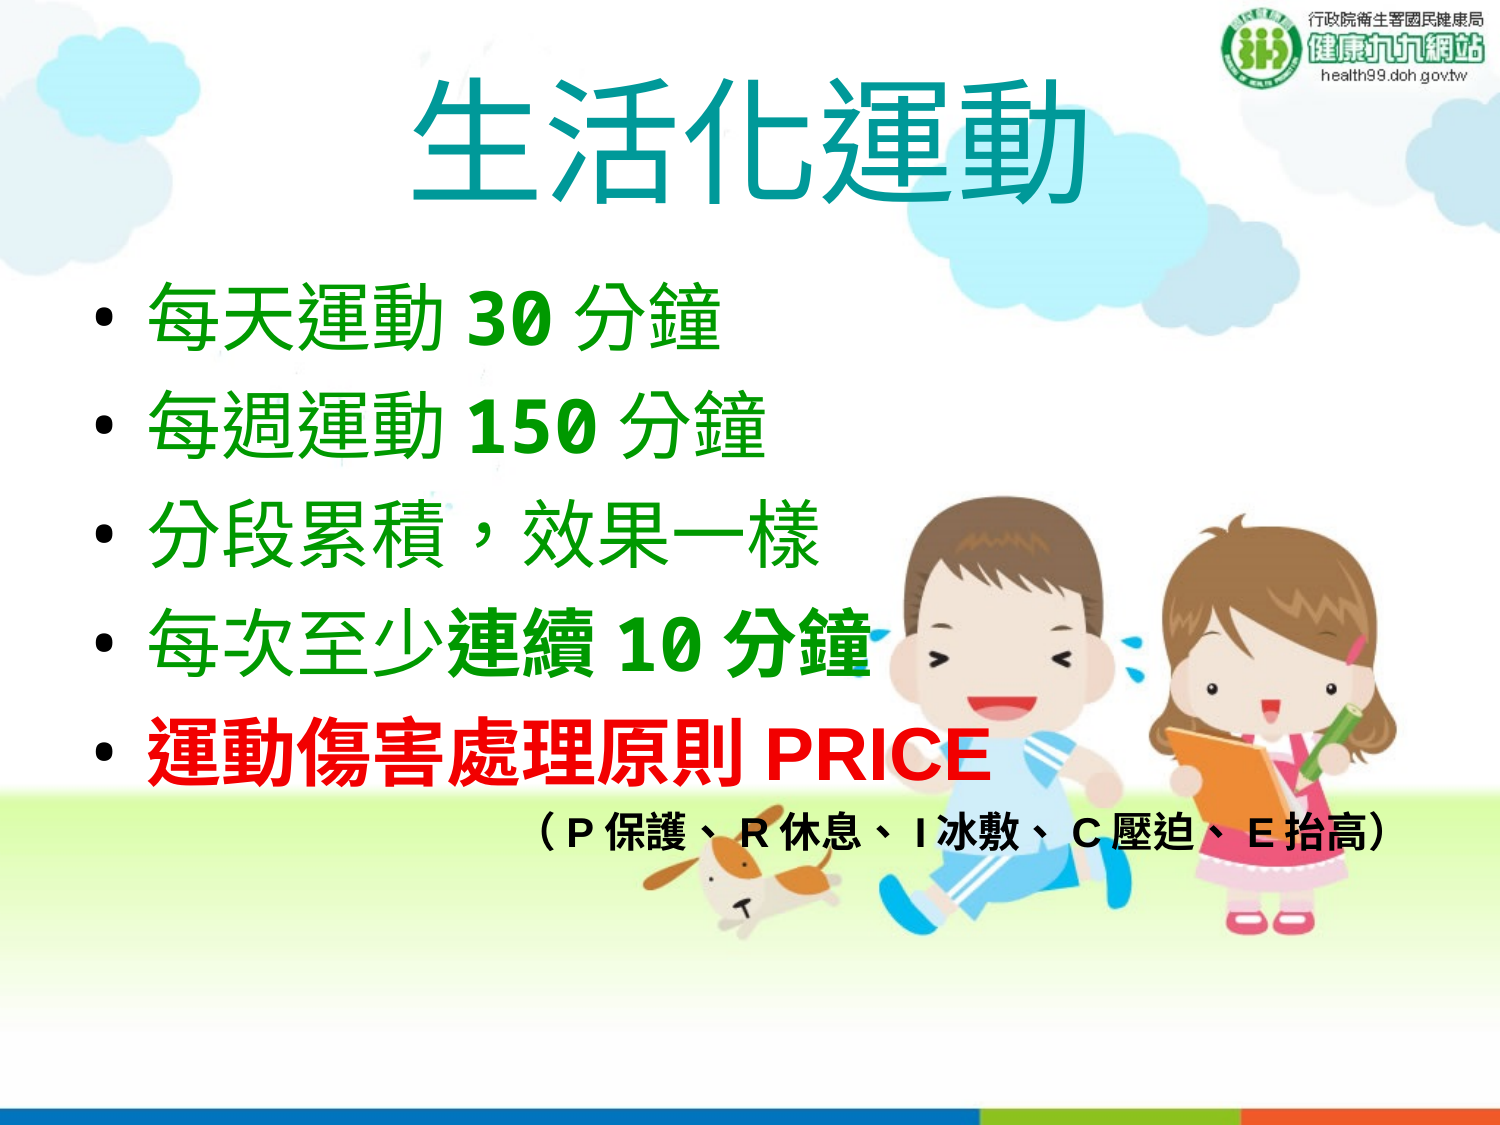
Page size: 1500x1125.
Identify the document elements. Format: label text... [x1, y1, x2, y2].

title 生活化運動 [75, 45, 1426, 233]
list 每天運動30分鐘 每週運動150分鐘 分段累積，效果一樣 每次至少連續10分鐘 運動傷害處理原則PRICE （P保護、R休息、I冰敷、C壓迫、E抬高） [75, 262, 1426, 1005]
